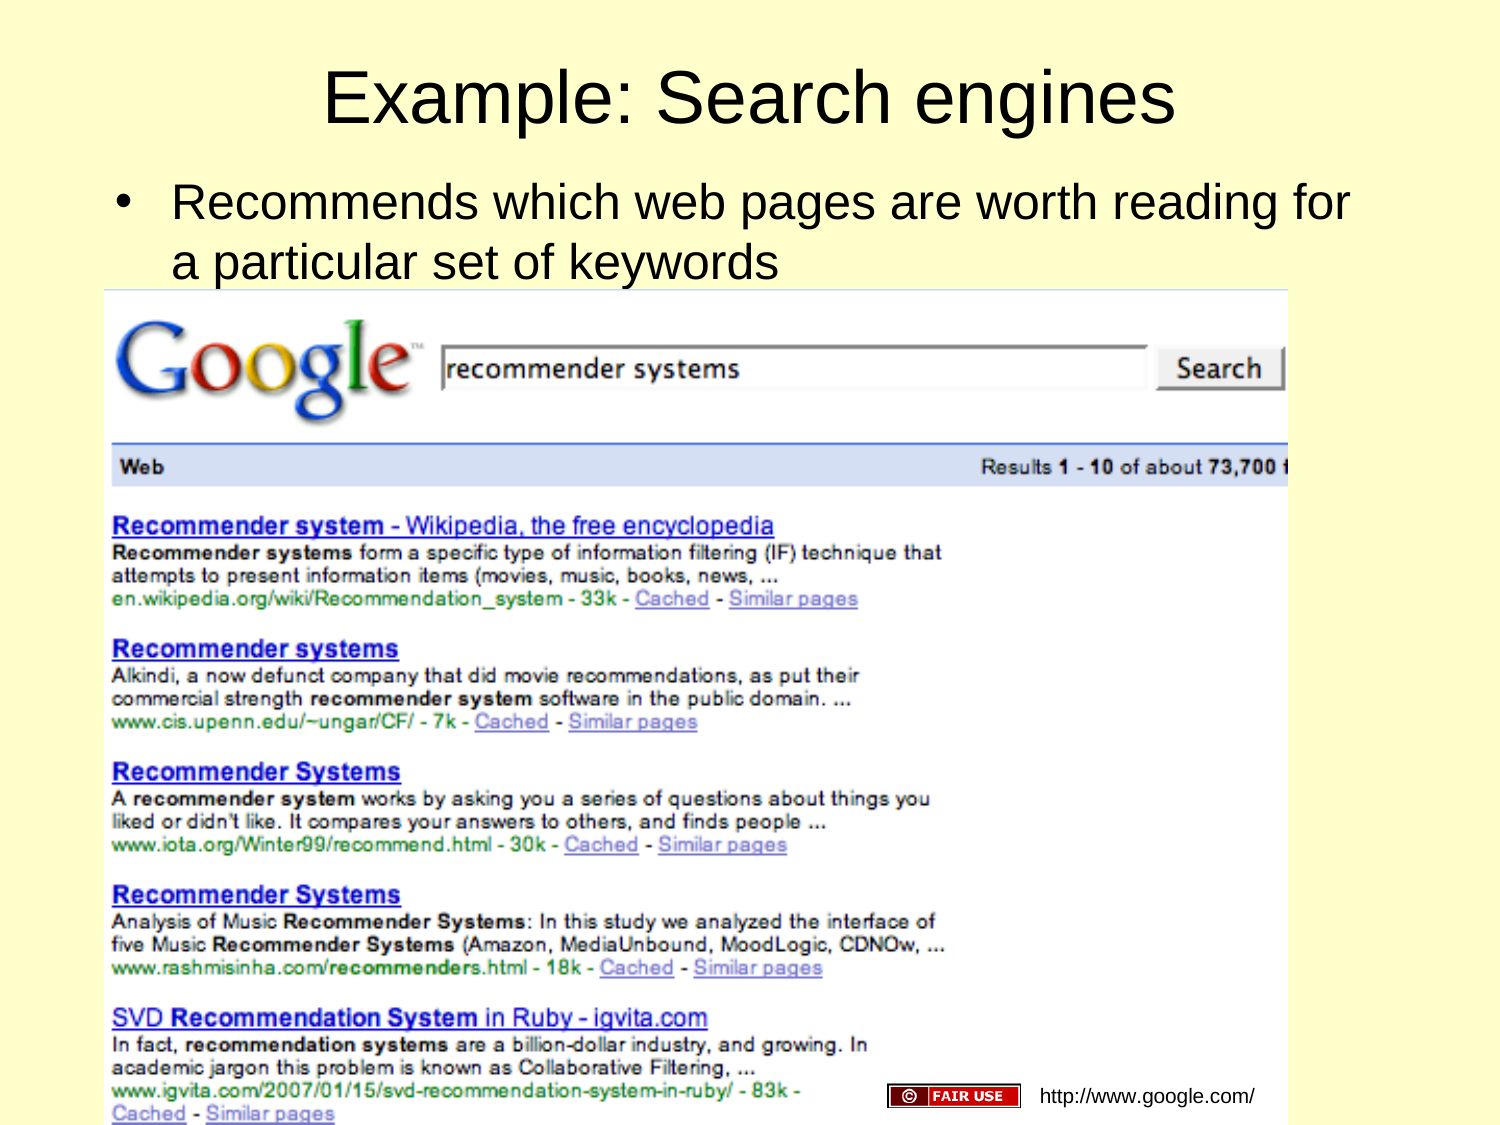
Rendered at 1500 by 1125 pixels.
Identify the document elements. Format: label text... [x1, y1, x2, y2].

title Example: Search engines [112, 0, 1388, 188]
picture [104, 289, 1288, 1125]
list Recommends which web pages are worth reading for a particular set of keywords [99, 162, 1375, 838]
text_box http://www.google.com/ [1025, 1074, 1348, 1125]
